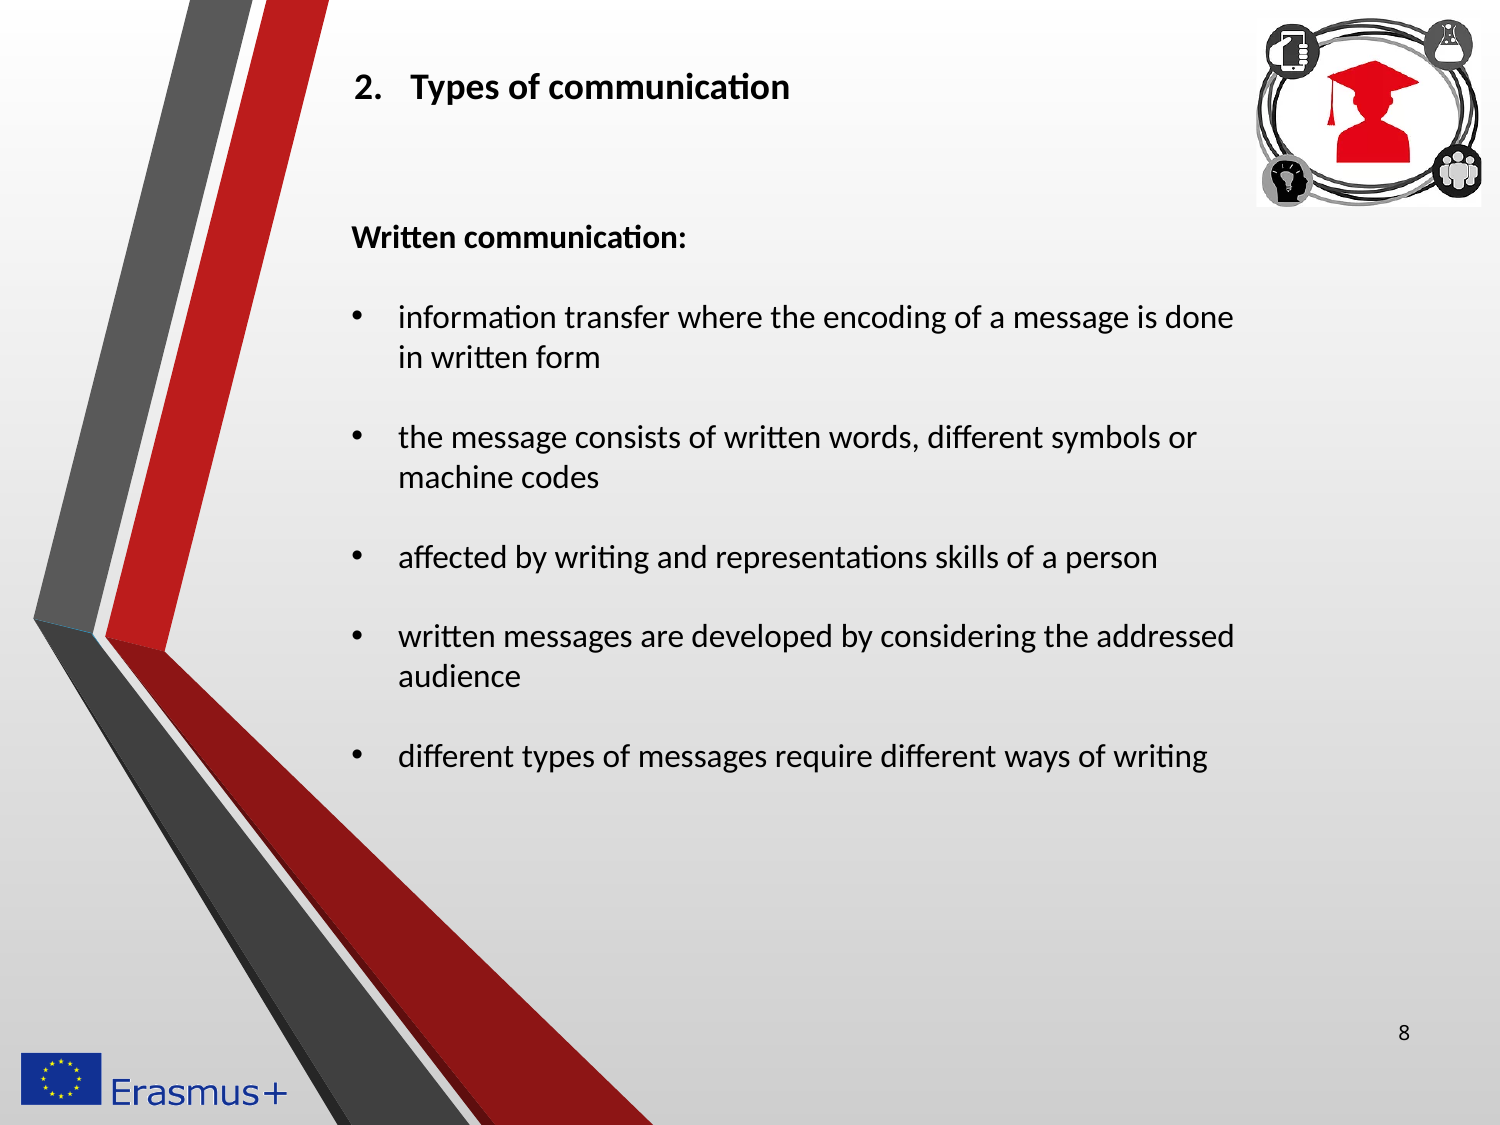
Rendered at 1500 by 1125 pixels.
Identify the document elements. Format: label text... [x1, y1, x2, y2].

picture [5, 1037, 302, 1120]
chart [1257, 19, 1483, 209]
picture [1256, 18, 1482, 207]
text_box Types of communication [339, 54, 1249, 115]
slide_number <numer> [1357, 1003, 1425, 1064]
text_box Written communication: information transfer where the encoding of a message is done in written form the message consists of written words, different symbols or machine codes affected by writing and representations skills of a person written messages are developed by considering the addressed audience different types of messages require different ways of writing [336, 208, 1258, 782]
